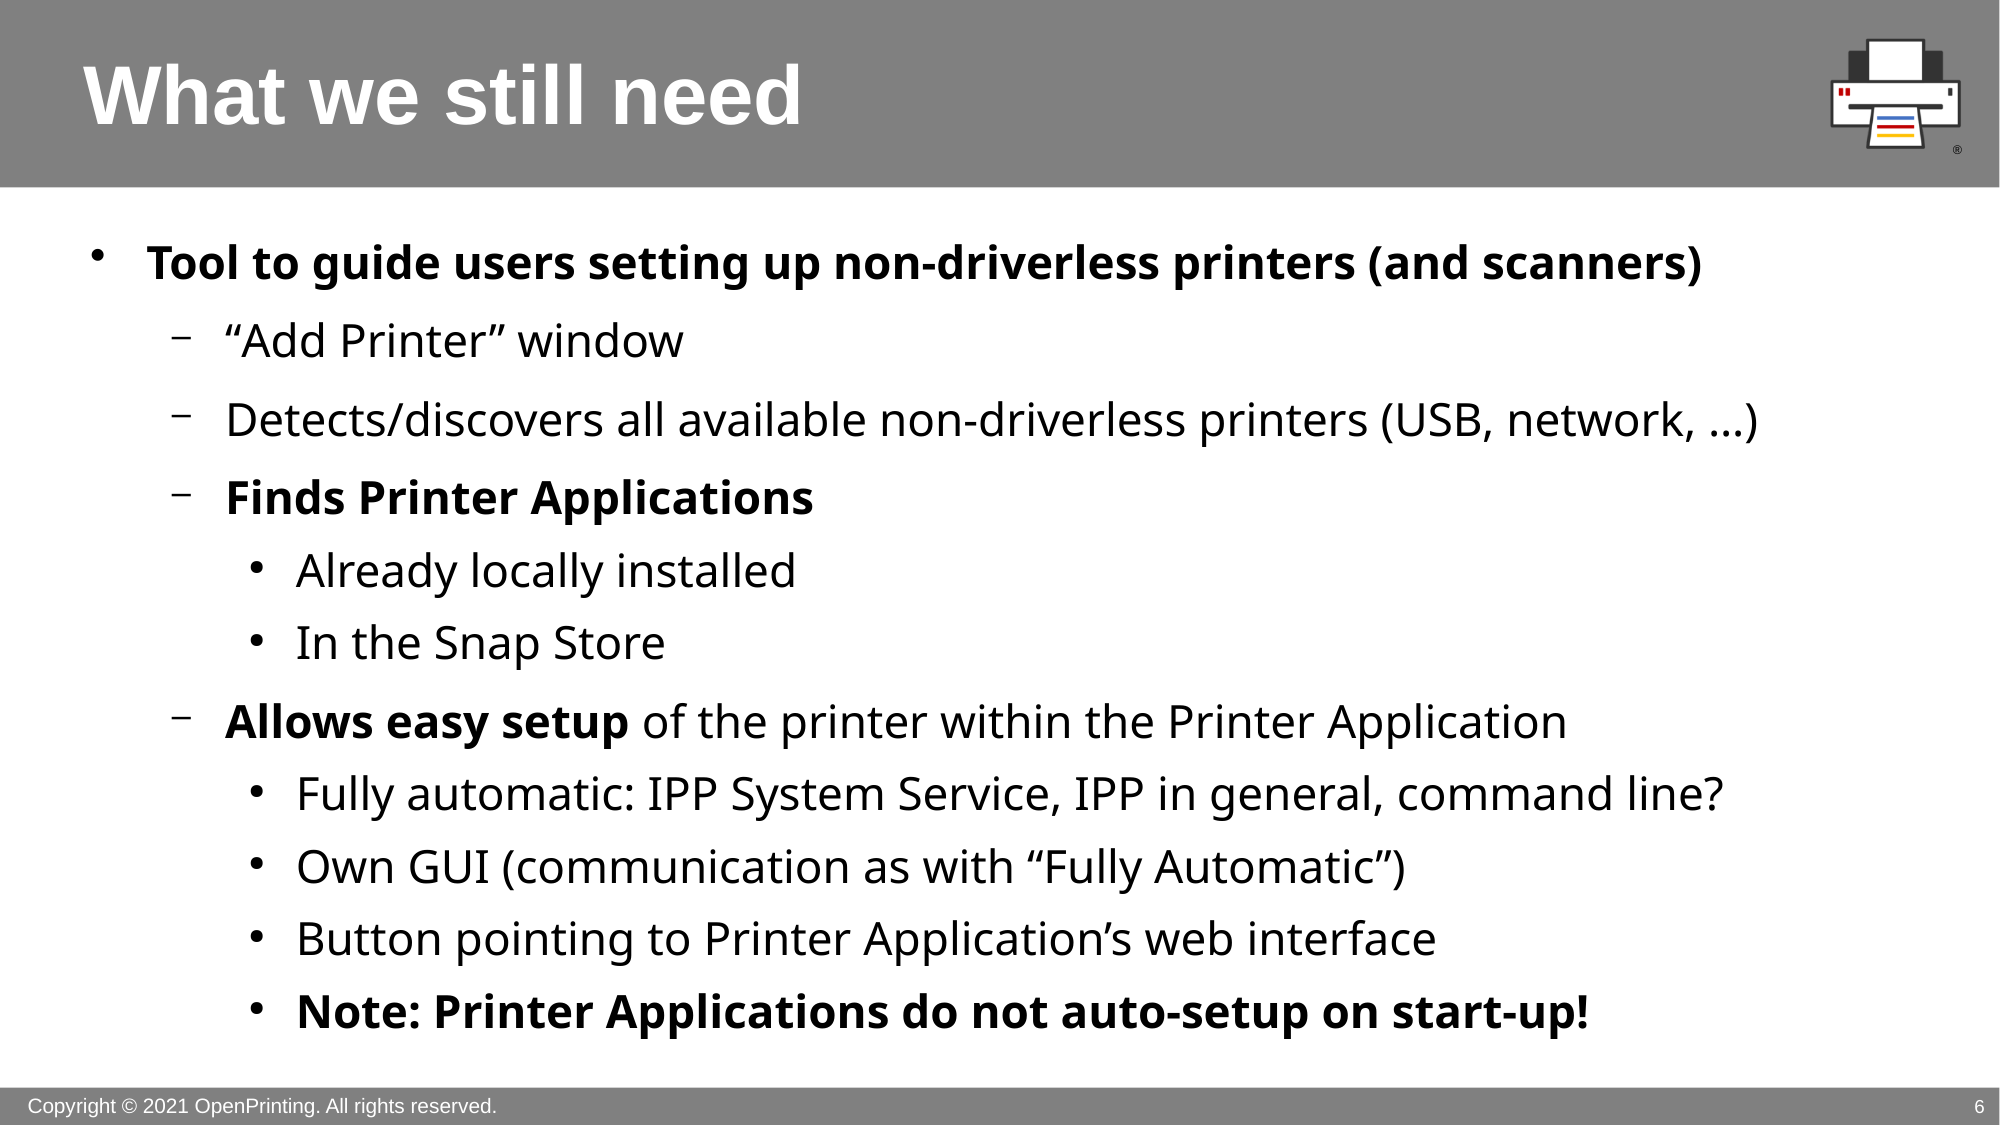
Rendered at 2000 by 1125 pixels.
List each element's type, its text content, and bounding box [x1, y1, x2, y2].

list Tool to guide users setting up non-driverless printers (and scanners) “Add Printer” window Detects/discovers all available non-driverless printers (USB, network, …) Finds Printer Applications Already locally installed In the Snap Store Allows easy setup of the printer within the Printer Application Fully automatic: IPP System Service, IPP in general, command line? Own GUI (communication as with “Fully Automatic”) Button pointing to Printer Application’s web interface Note: Printer Applications do not auto-setup on start-up! [75, 224, 1936, 1067]
title What we still need [75, 7, 1786, 175]
picture [1825, 33, 1966, 154]
